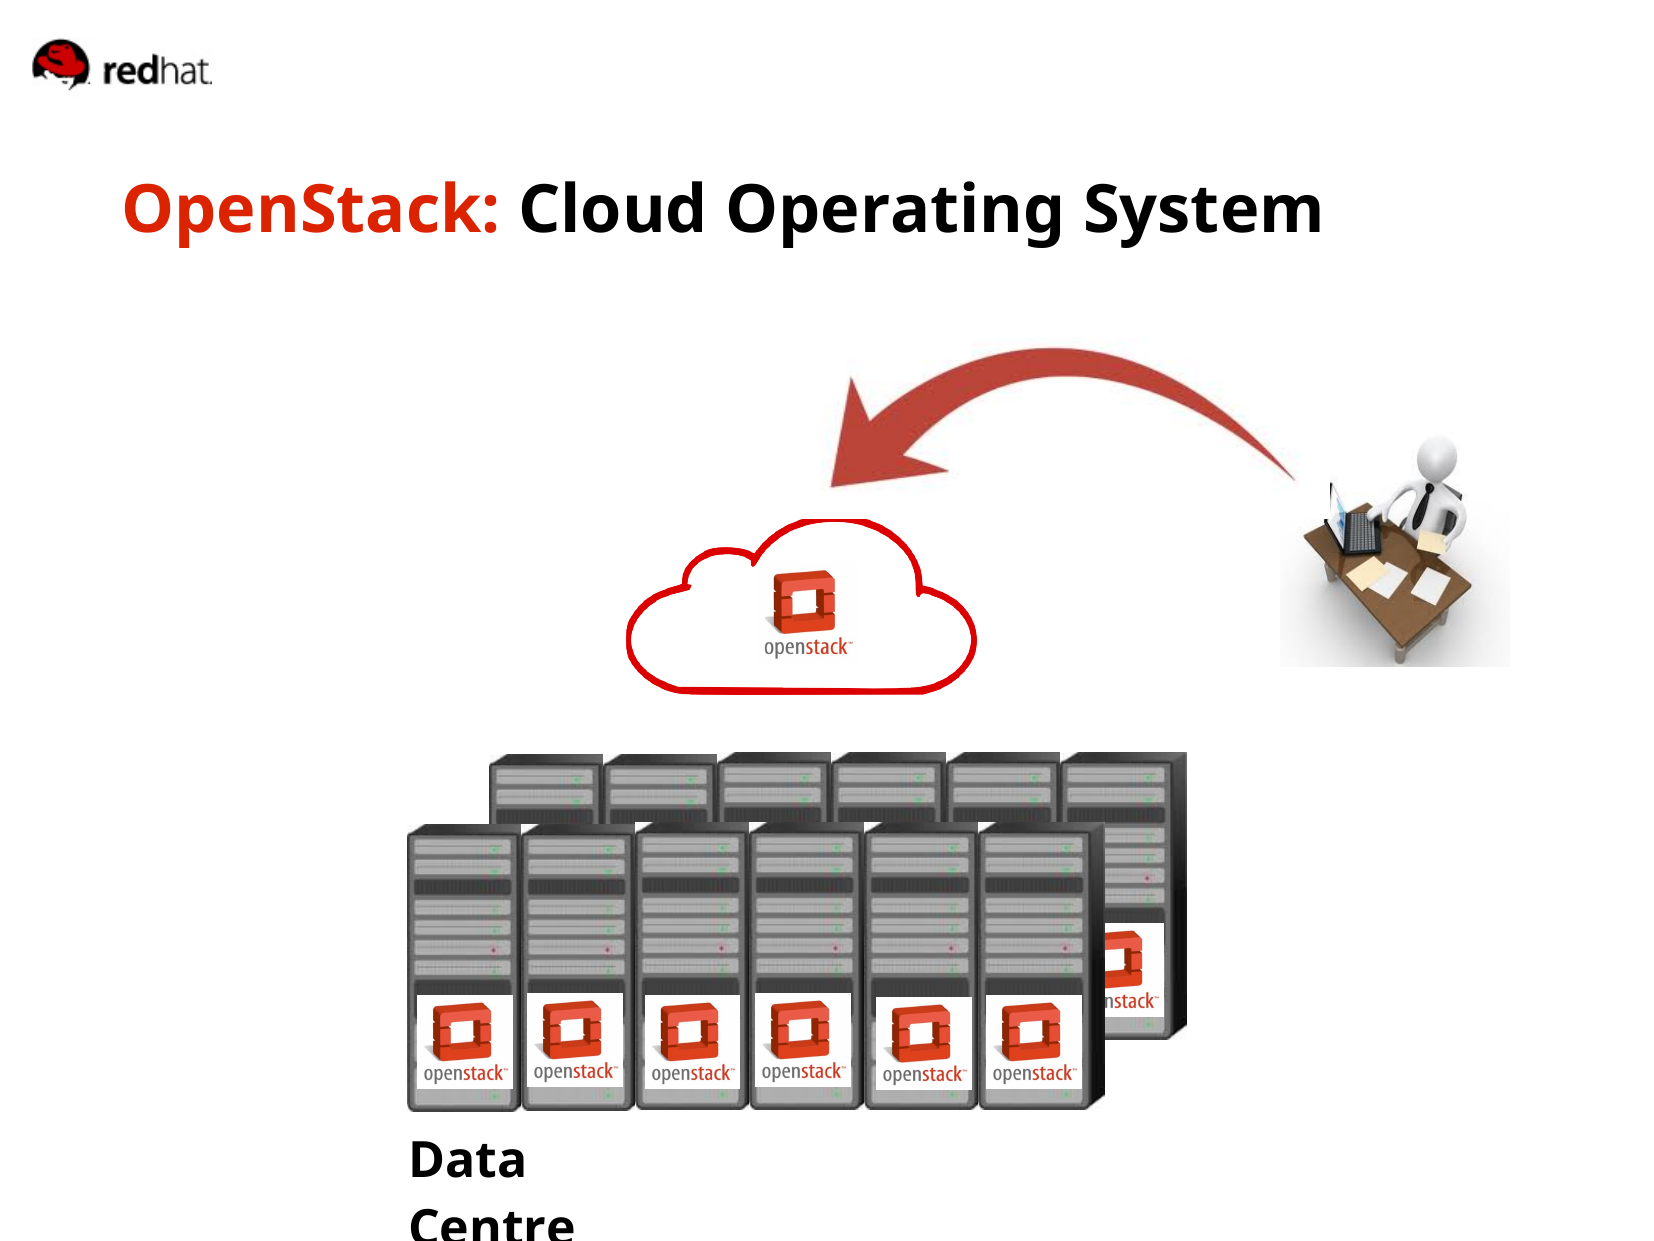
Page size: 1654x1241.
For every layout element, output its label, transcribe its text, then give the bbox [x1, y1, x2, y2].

title OpenStack: Cloud Operating System [121, 102, 1534, 310]
text_box Data Centre [408, 1124, 699, 1192]
picture [626, 317, 1510, 695]
picture [31, 37, 212, 98]
picture [407, 752, 1187, 1112]
